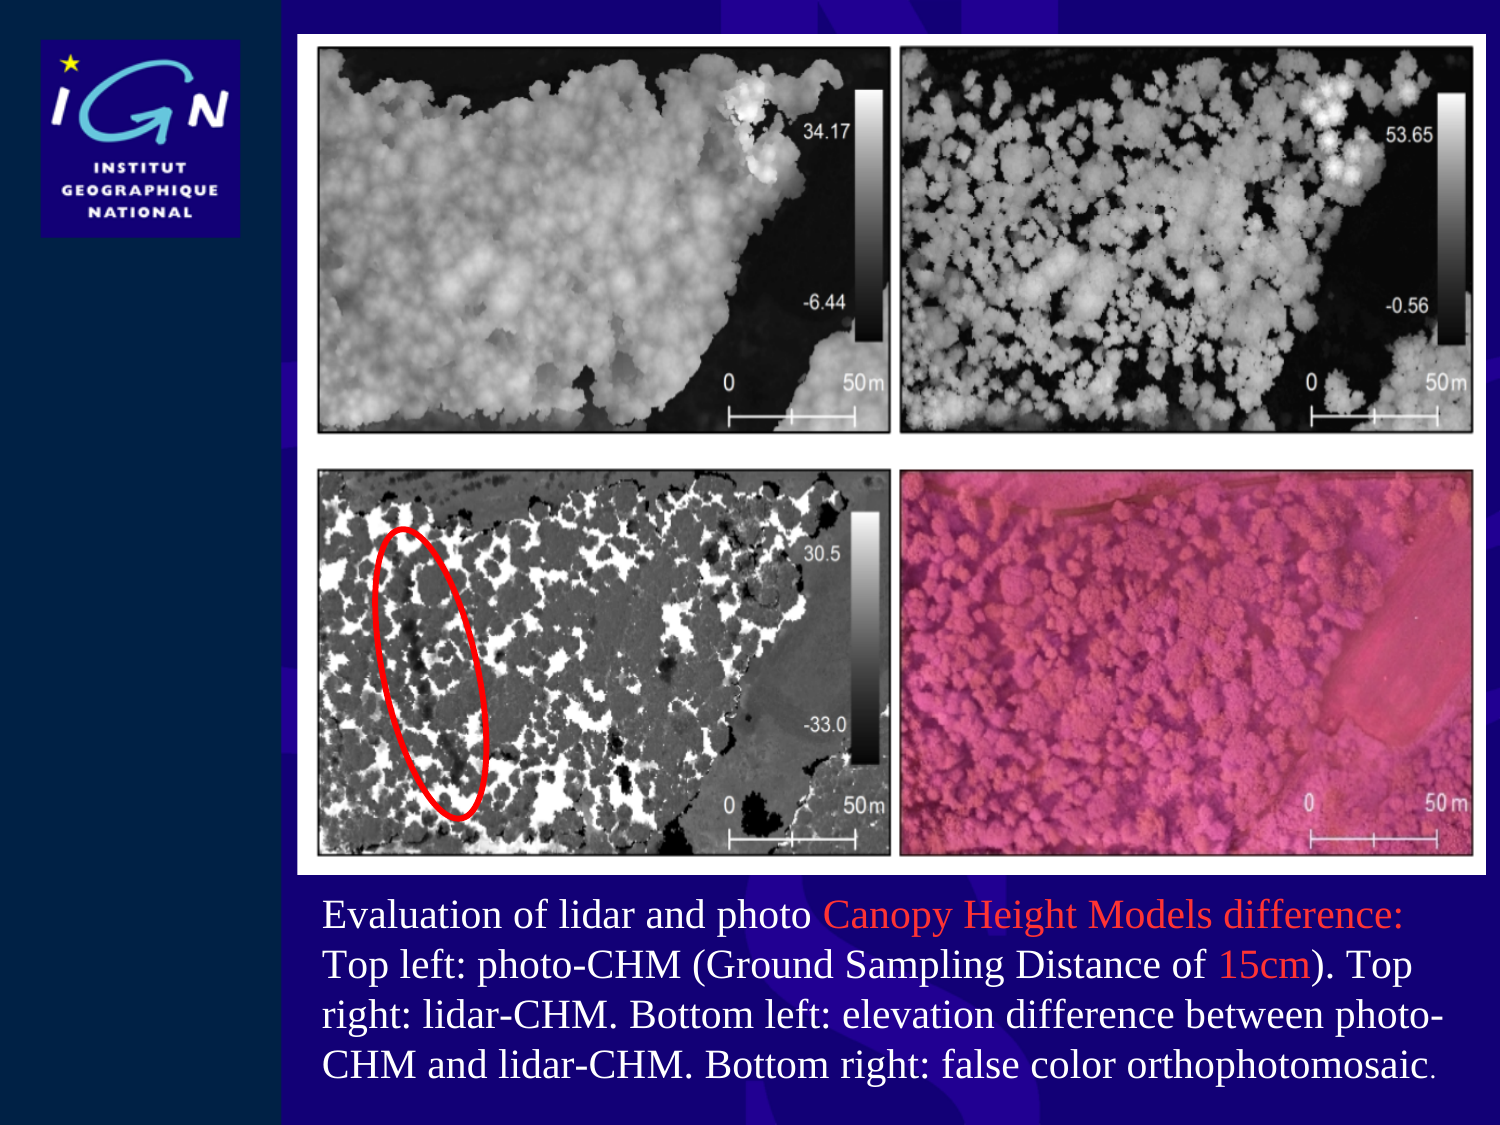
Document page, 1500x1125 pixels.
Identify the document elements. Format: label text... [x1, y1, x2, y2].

text_box Evaluation of lidar and photo Canopy Height Models difference: Top left: photo-CHM (Ground Sampling Distance of 15cm). Top right: lidar-CHM. Bottom left: elevation difference between photo-CHM and lidar-CHM. Bottom right: false color orthophotomosaic. [307, 879, 1477, 1125]
picture [0, 0, 1500, 1125]
